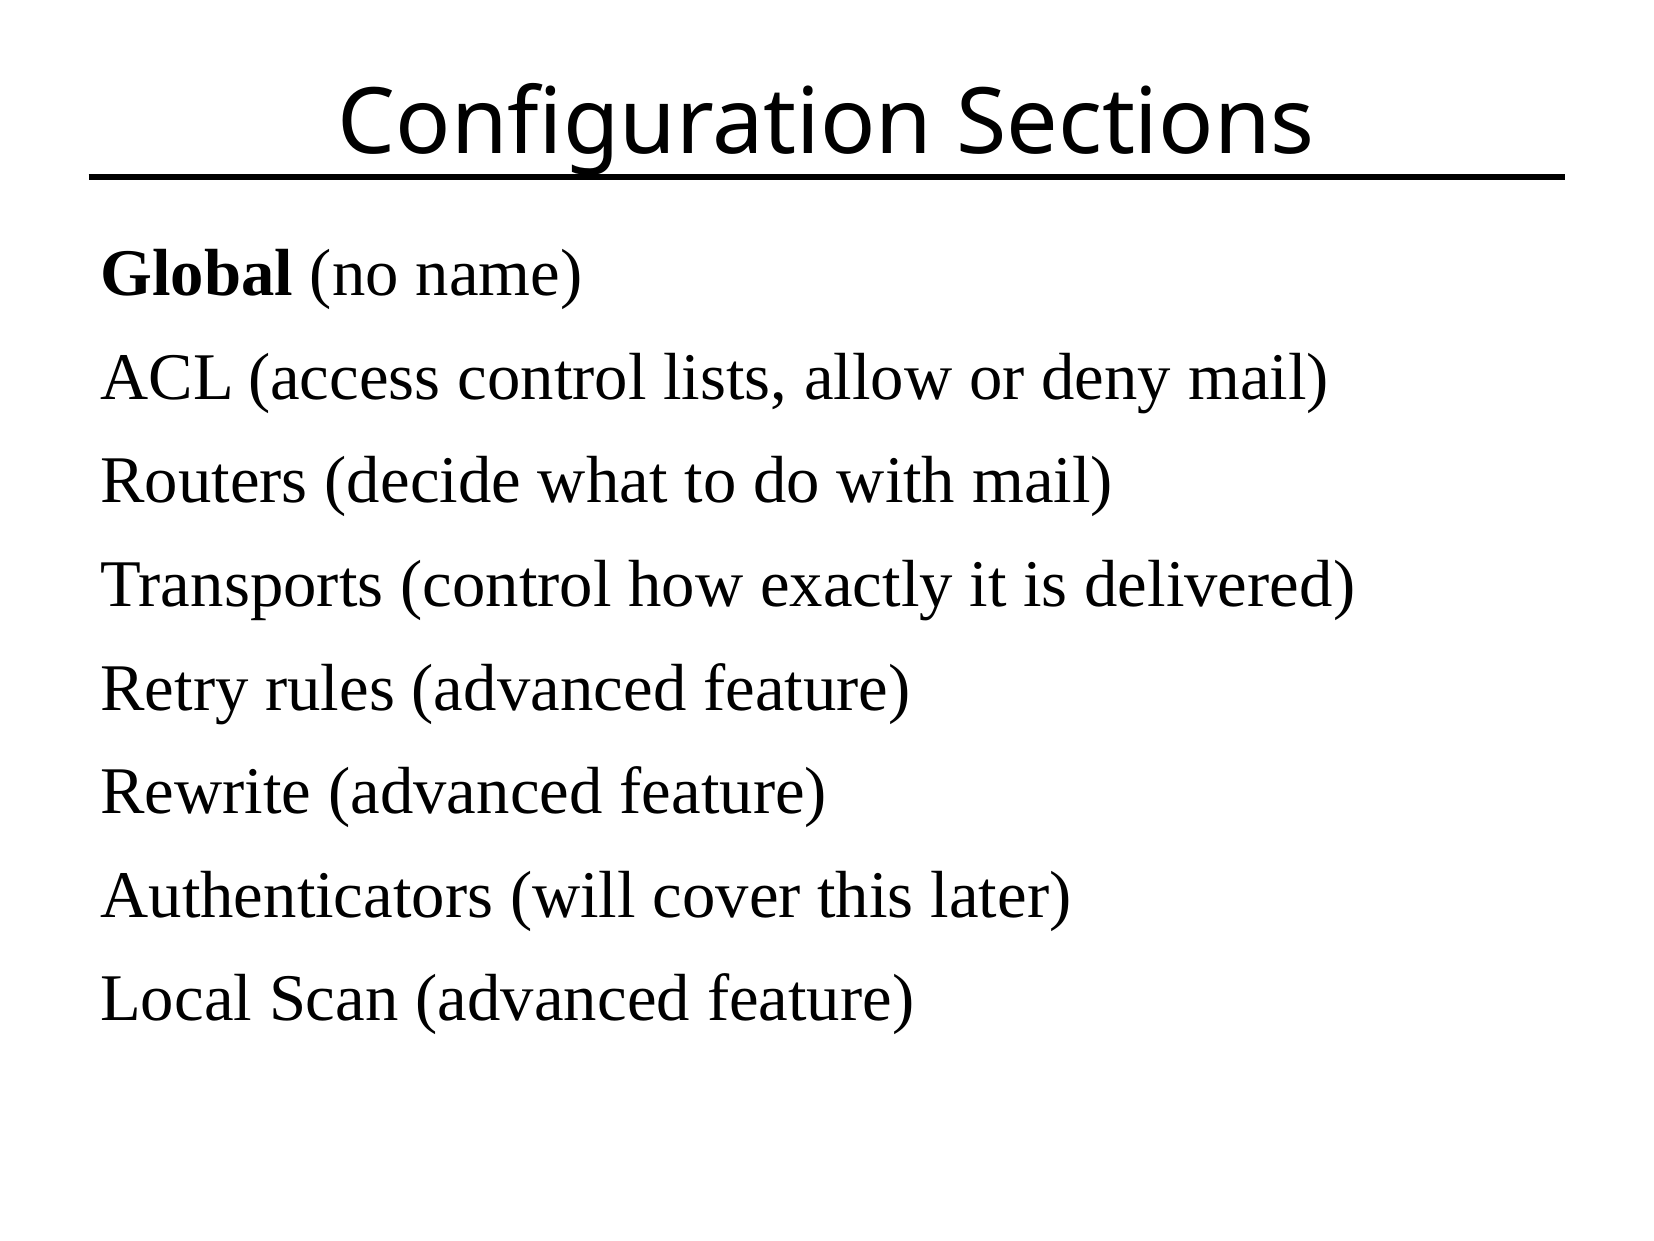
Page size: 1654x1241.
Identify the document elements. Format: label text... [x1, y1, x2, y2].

title Configuration Sections [82, 29, 1571, 207]
list Global (no name) ACL (access control lists, allow or deny mail) Routers (decide what to do with mail) Transports (control how exactly it is delivered) Retry rules (advanced feature) Rewrite (advanced feature) Authenticators (will cover this later) Local Scan (advanced feature) [82, 236, 1571, 1123]
